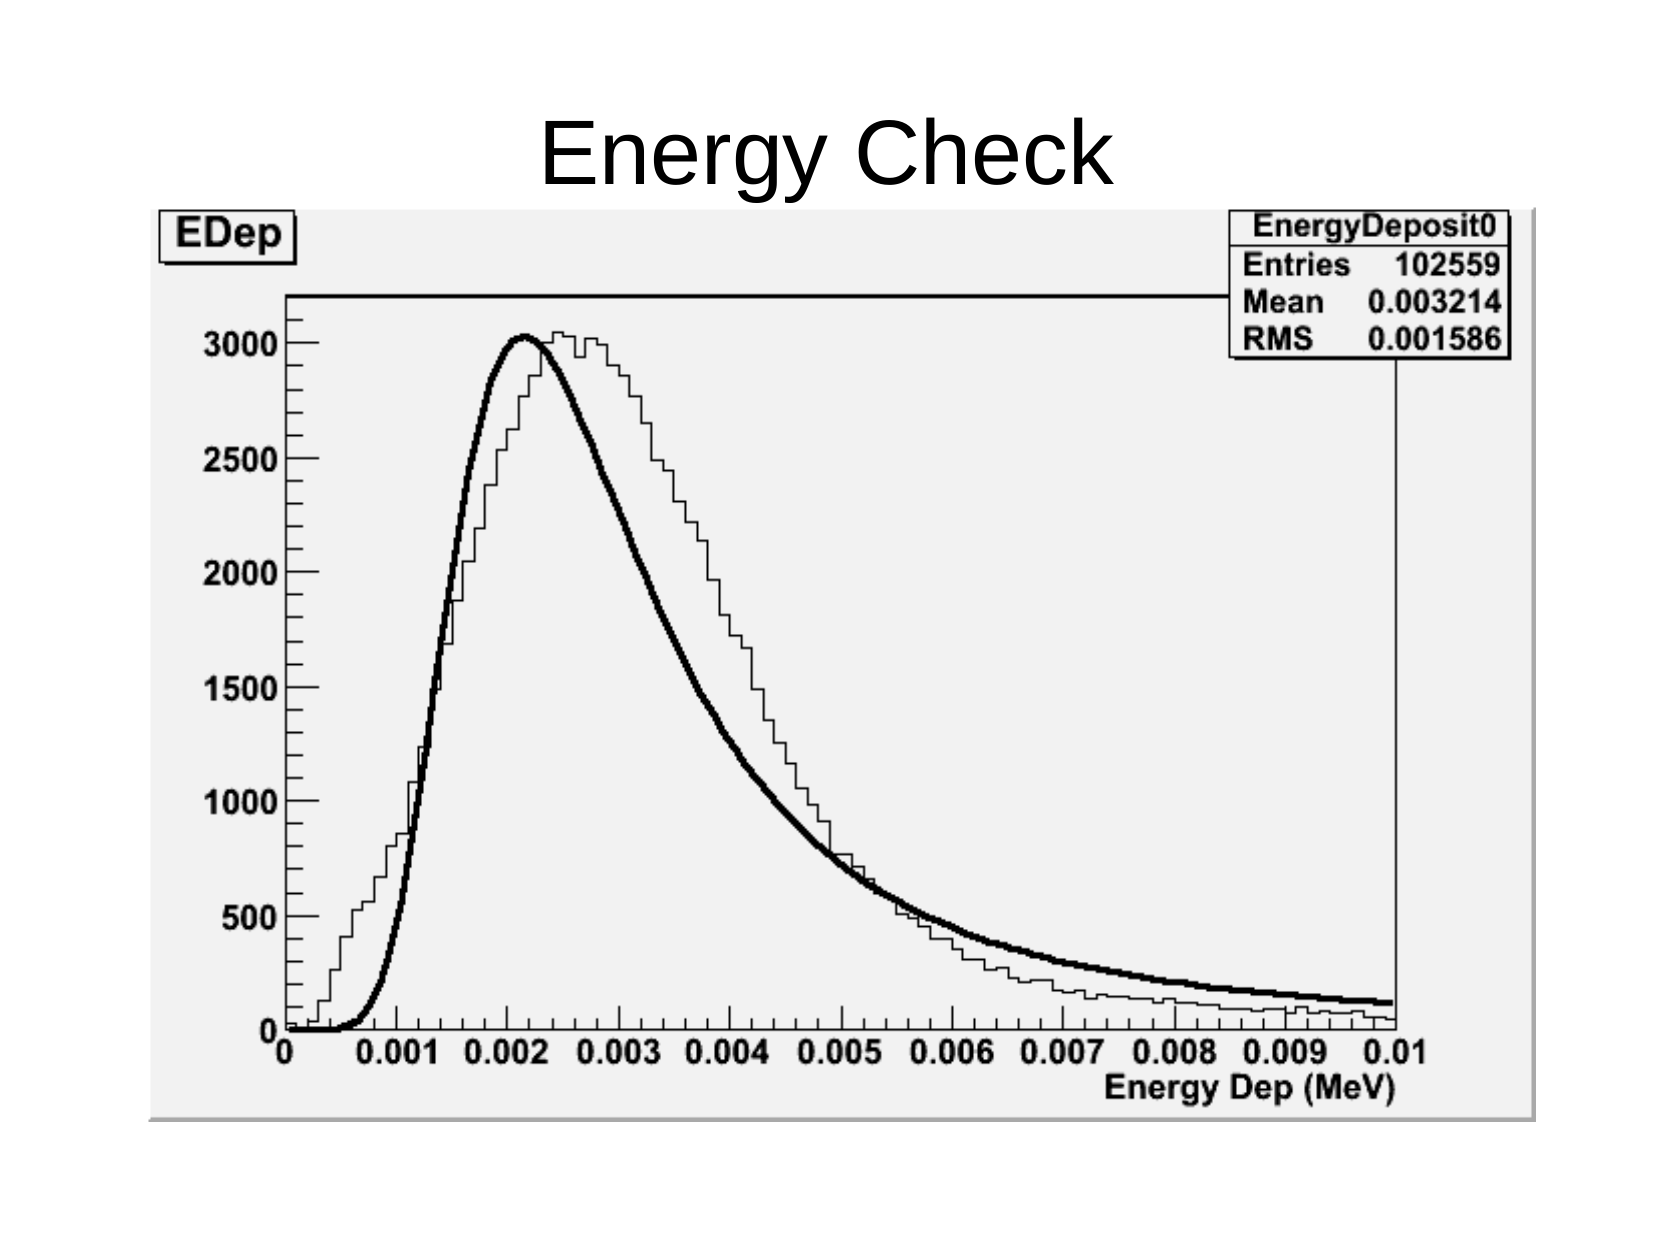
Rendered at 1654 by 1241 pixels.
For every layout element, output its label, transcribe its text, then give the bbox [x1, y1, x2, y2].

title Energy Check [82, 56, 1571, 250]
picture [147, 206, 1536, 1123]
